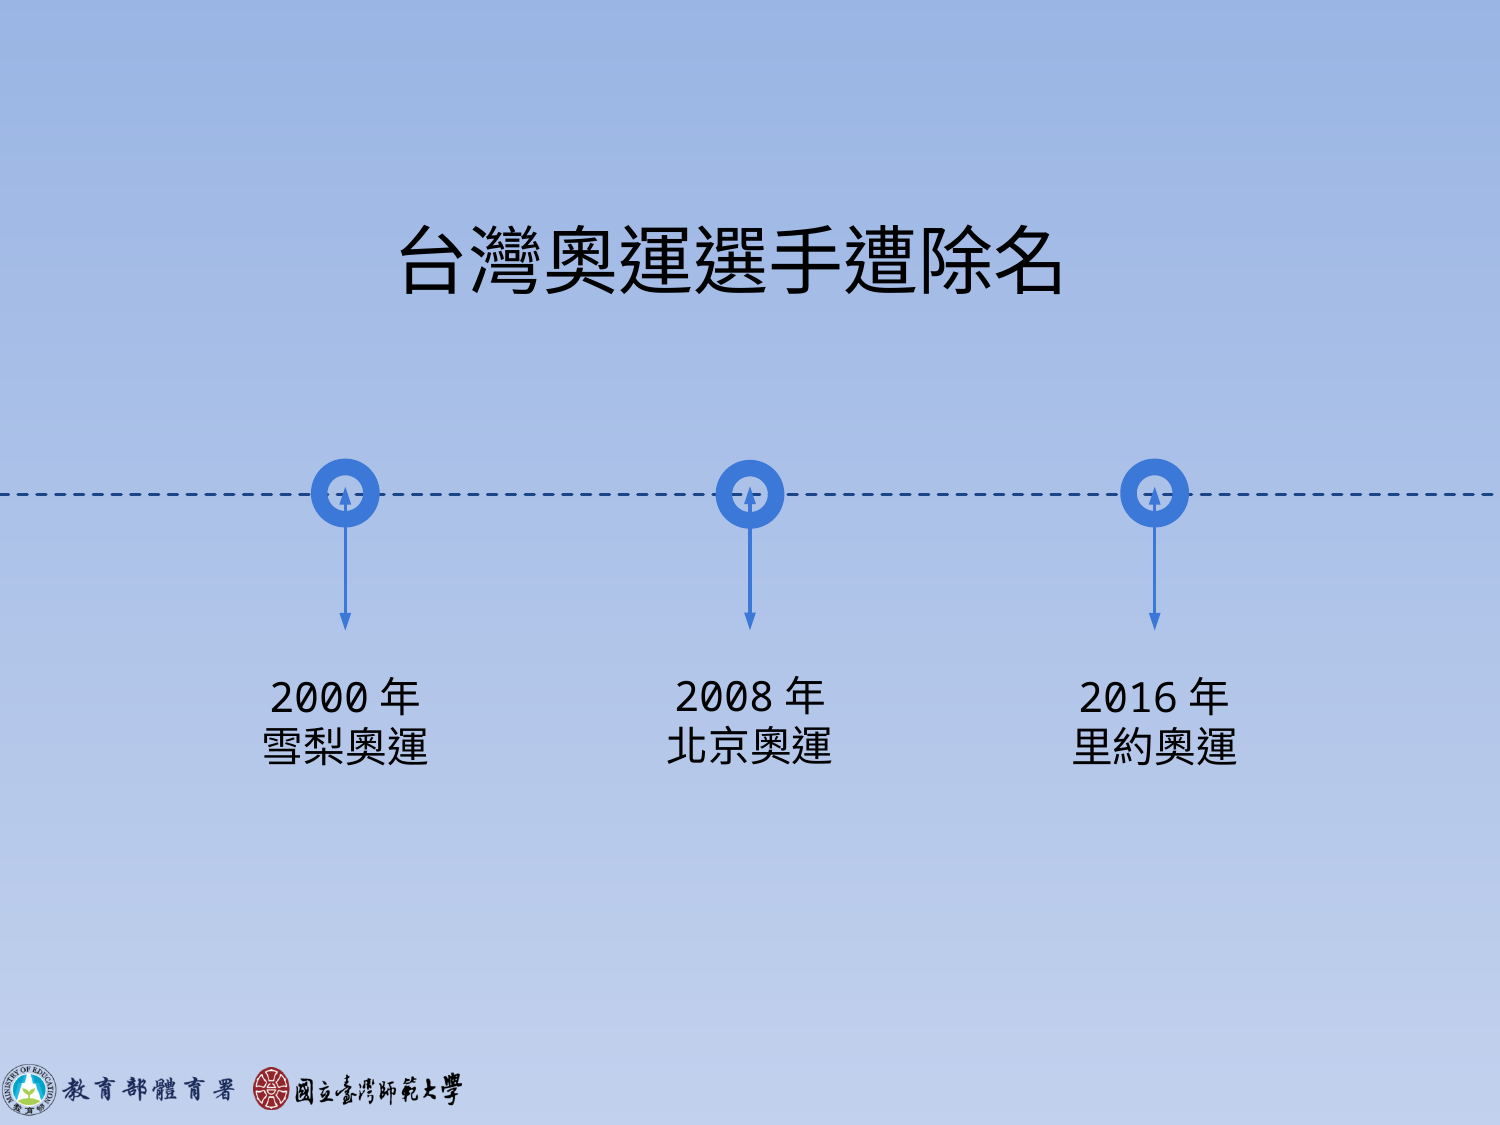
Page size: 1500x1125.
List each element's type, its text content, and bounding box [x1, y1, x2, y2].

text_box 2016年 里約奧運 [1052, 655, 1258, 724]
text_box [1120, 458, 1190, 528]
text_box [310, 458, 380, 528]
title 台灣奧運選手遭除名 [246, 177, 1254, 319]
text_box [715, 459, 785, 529]
text_box 2000年 雪梨奧運 [242, 655, 448, 724]
text_box 2008年 北京奧運 [647, 654, 853, 723]
